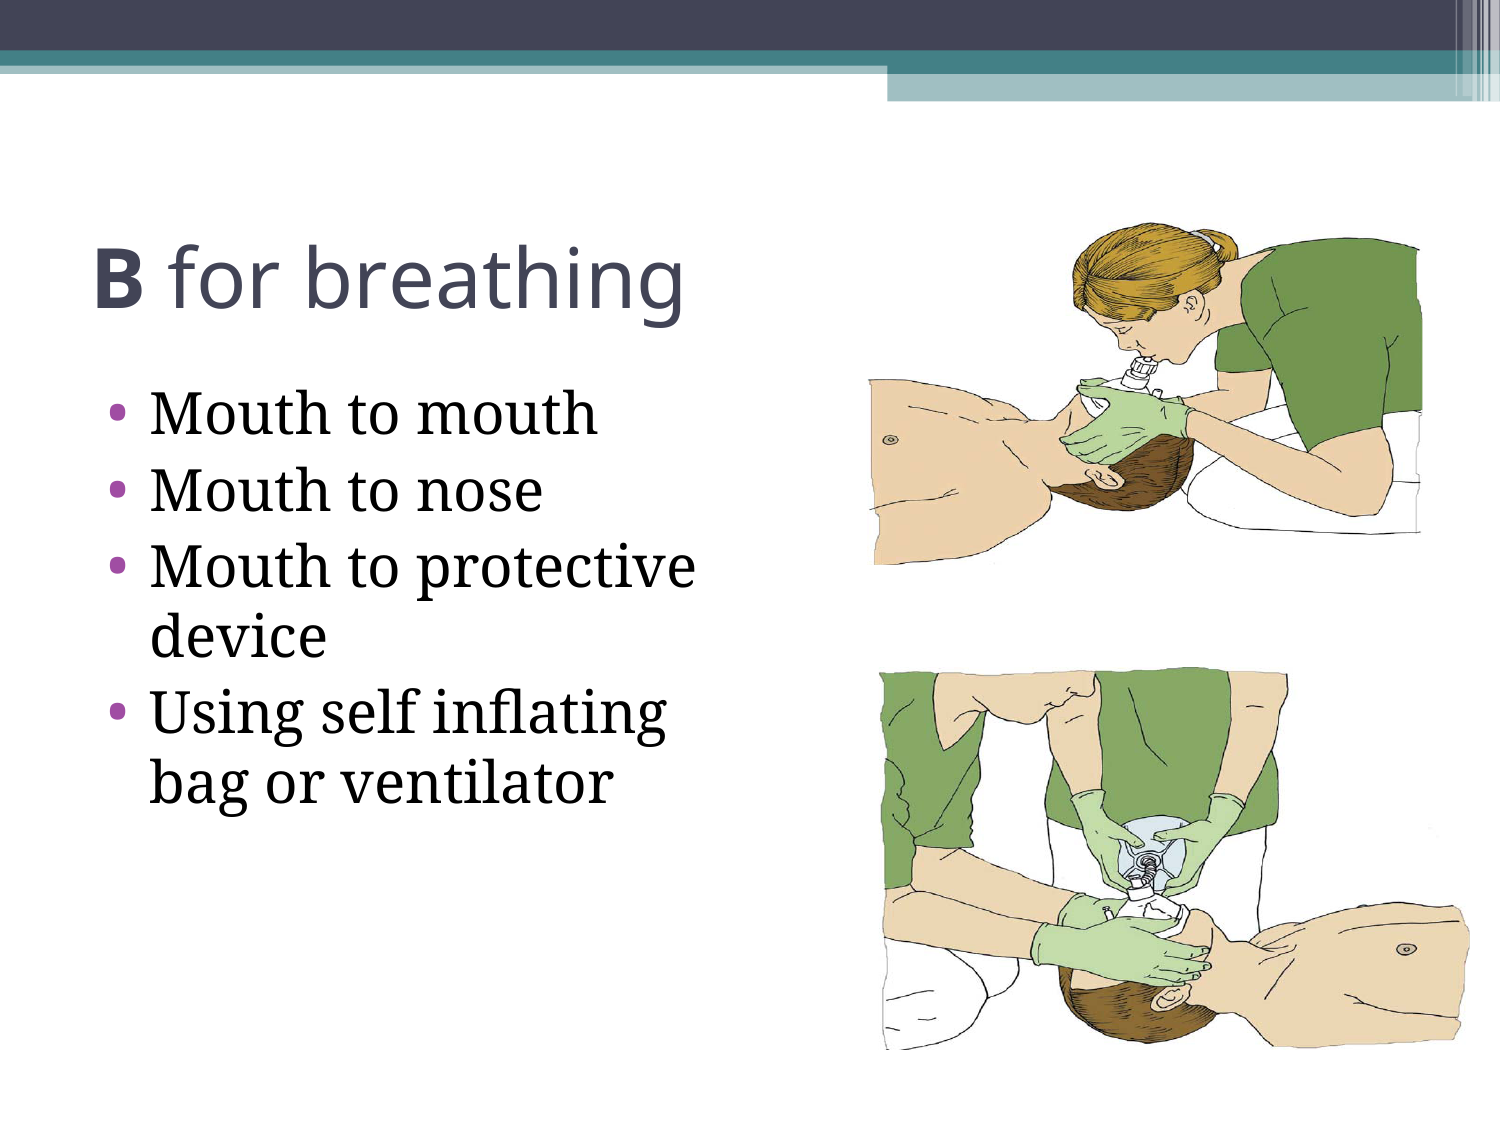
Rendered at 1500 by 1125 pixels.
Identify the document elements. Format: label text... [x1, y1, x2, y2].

picture [878, 667, 1470, 1050]
picture [867, 363, 1423, 565]
text_box Mouth to mouth Mouth to nose Mouth to protective device Using self inflating bag or ventilator [75, 369, 798, 918]
text_box B for breathing [75, 187, 1426, 363]
